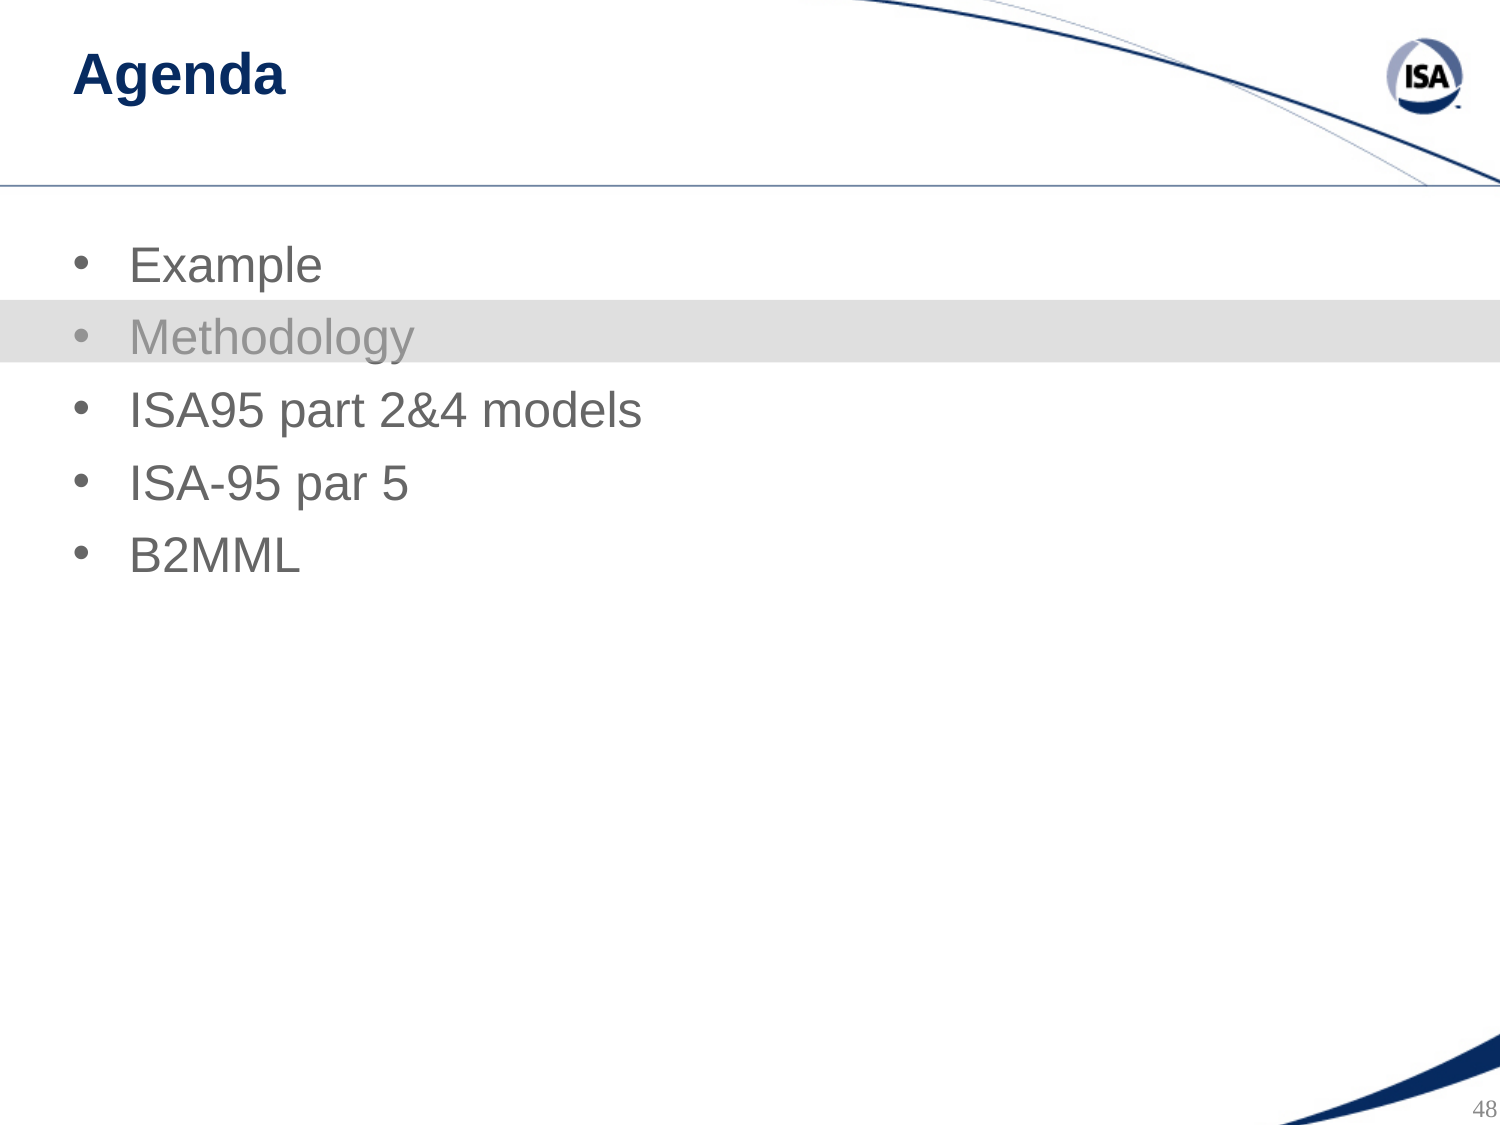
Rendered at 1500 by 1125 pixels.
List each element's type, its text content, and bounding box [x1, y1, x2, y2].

list Example Methodology ISA95 part 2&4 models ISA-95 par 5 B2MML [57, 224, 1413, 299]
text_box [0, 299, 1500, 363]
list Example Methodology ISA95 part 2&4 models ISA-95 par 5 B2MML [57, 363, 1413, 988]
picture [0, 363, 1500, 1125]
title Agenda [57, 28, 1333, 217]
picture [0, 0, 1500, 299]
